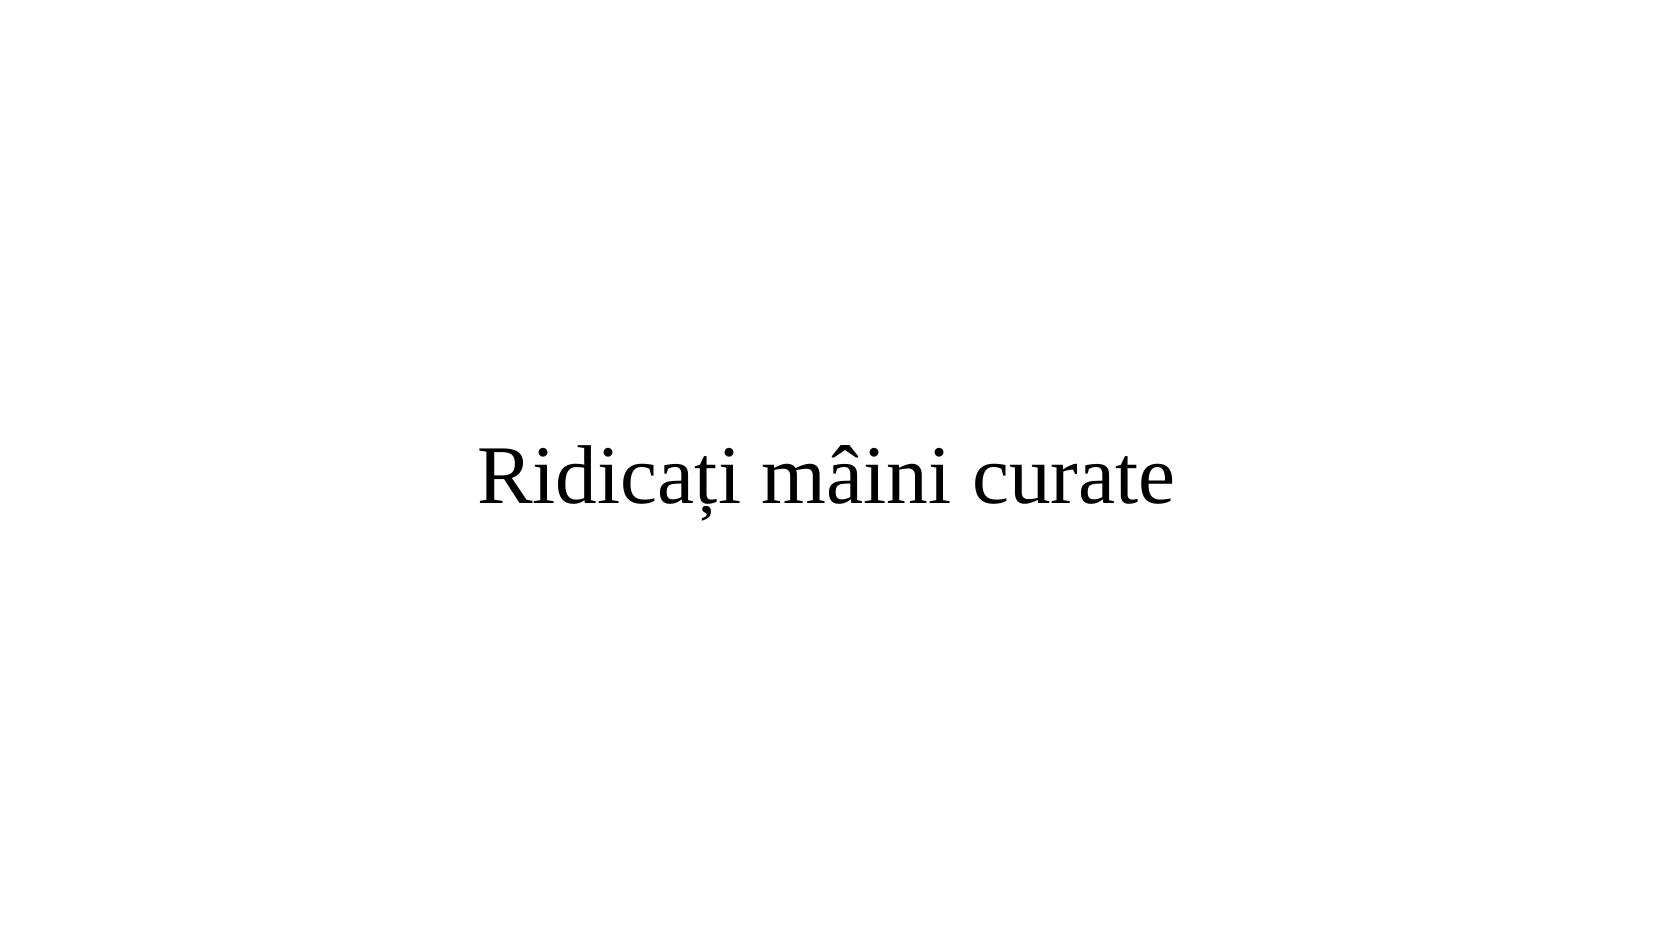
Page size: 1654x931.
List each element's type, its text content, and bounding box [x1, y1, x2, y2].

title Ridicați mâini curate [165, 420, 1489, 522]
